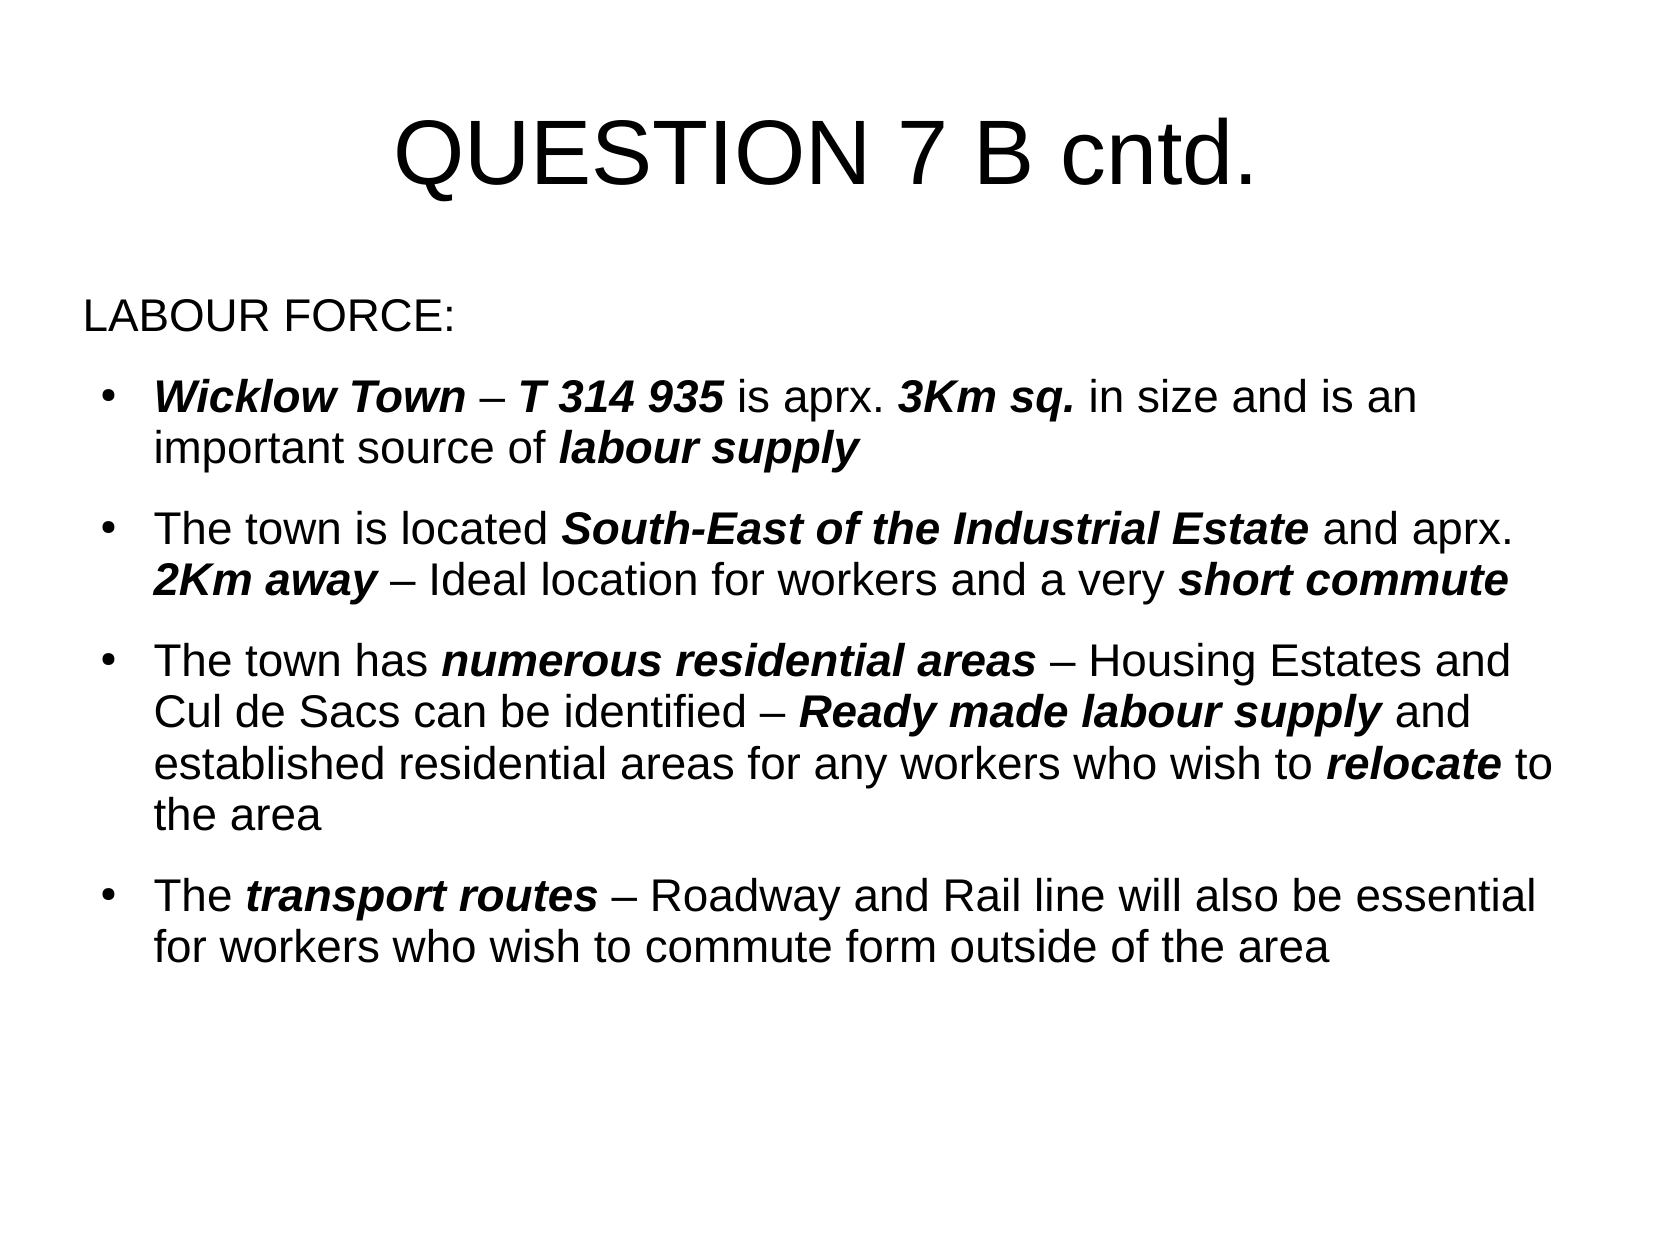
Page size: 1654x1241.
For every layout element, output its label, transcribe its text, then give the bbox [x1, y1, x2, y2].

list LABOUR FORCE: Wicklow Town – T 314 935 is aprx. 3Km sq. in size and is an important source of labour supply The town is located South-East of the Industrial Estate and aprx. 2Km away – Ideal location for workers and a very short commute The town has numerous residential areas – Housing Estates and Cul de Sacs can be identified – Ready made labour supply and established residential areas for any workers who wish to relocate to the area The transport routes – Roadway and Rail line will also be essential for workers who wish to commute form outside of the area [82, 290, 1571, 1094]
title QUESTION 7 B cntd. [82, 56, 1571, 250]
